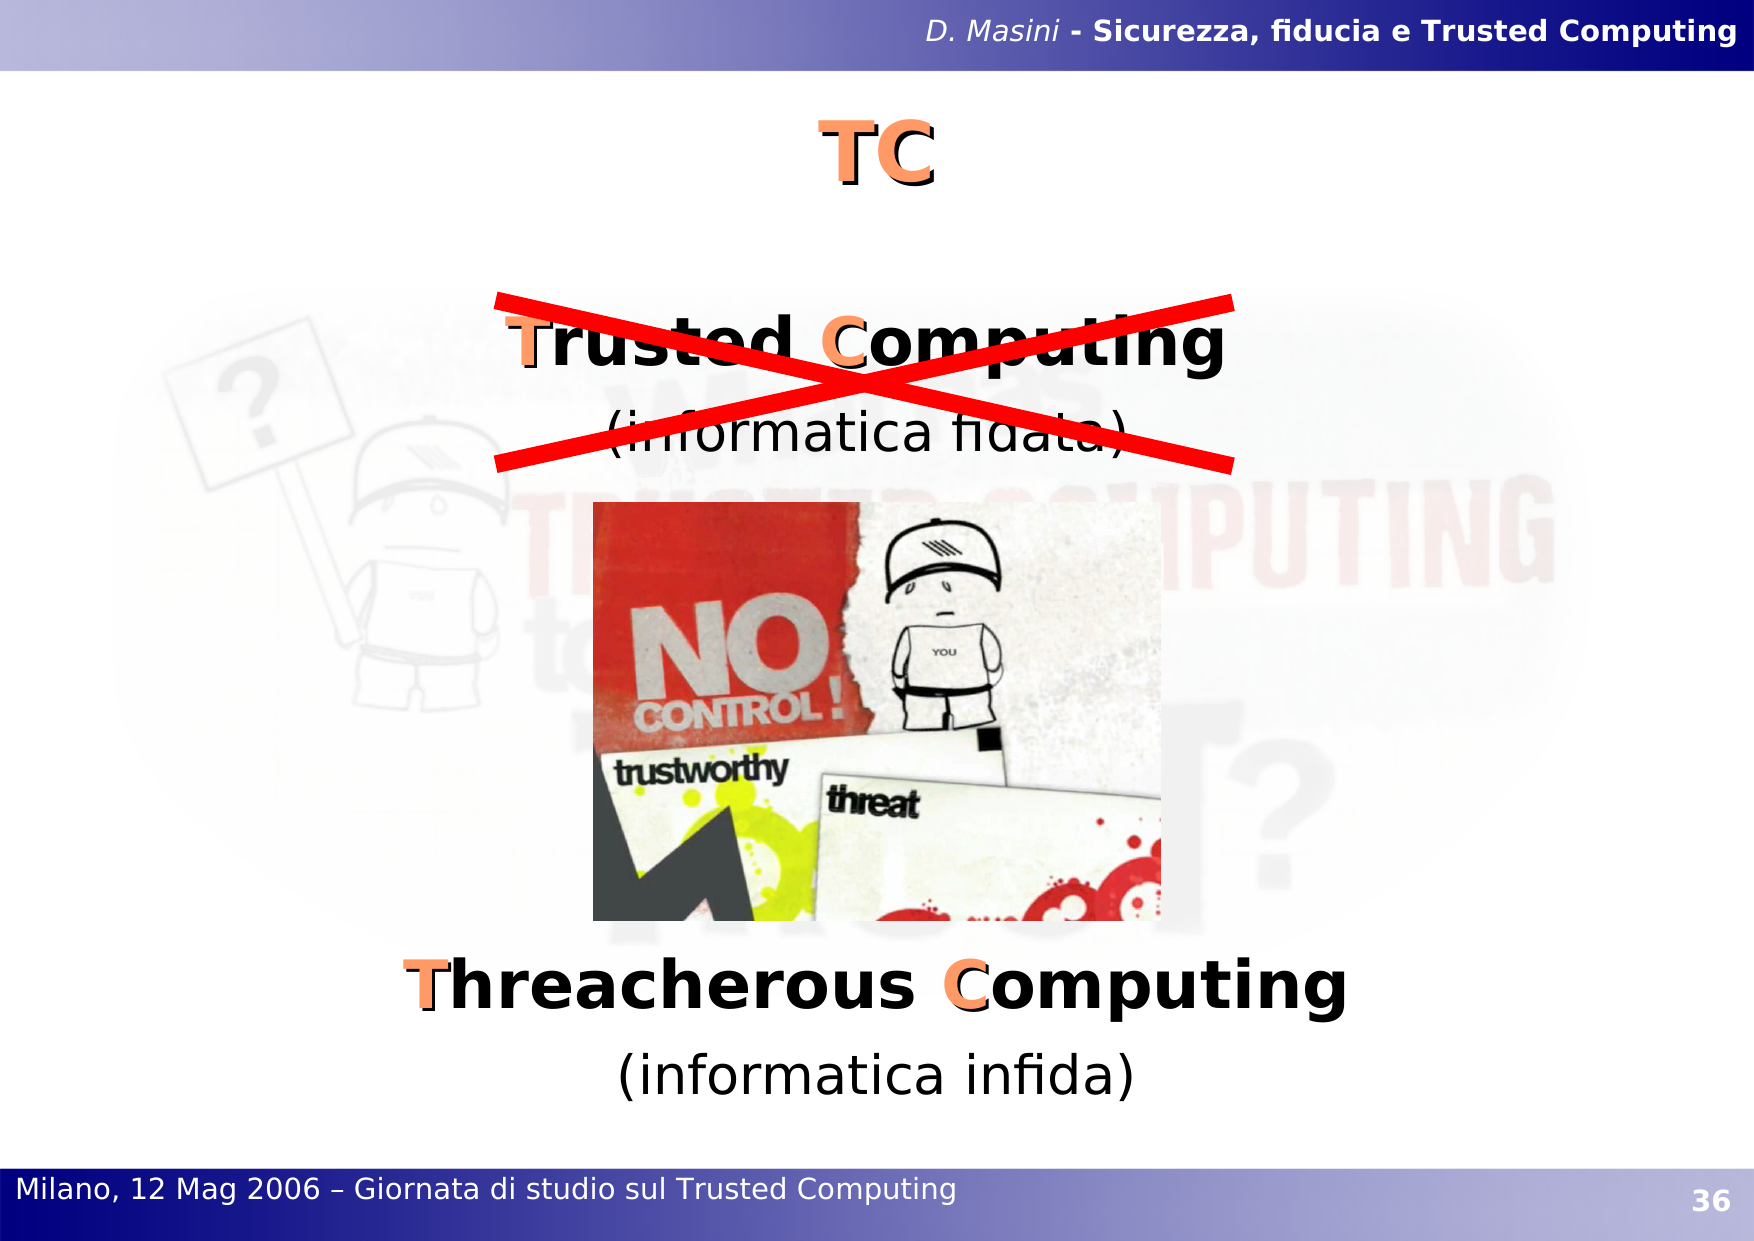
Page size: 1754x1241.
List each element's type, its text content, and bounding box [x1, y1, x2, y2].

title TC [87, 49, 1667, 257]
subtitle Trusted Computing (informatica fidata) [78, 271, 1657, 499]
text_box Milano, 12 Mag 2006 – Giornata di studio sul Trusted Computing [0, 1175, 1314, 1234]
text_box D. Masini - Sicurezza, fiducia e Trusted Computing [602, 7, 1754, 63]
picture [0, 0, 1754, 1241]
text_box Threacherous Computing (informatica infida) [87, 927, 1667, 1128]
text_box <numero> [1641, 1185, 1732, 1223]
